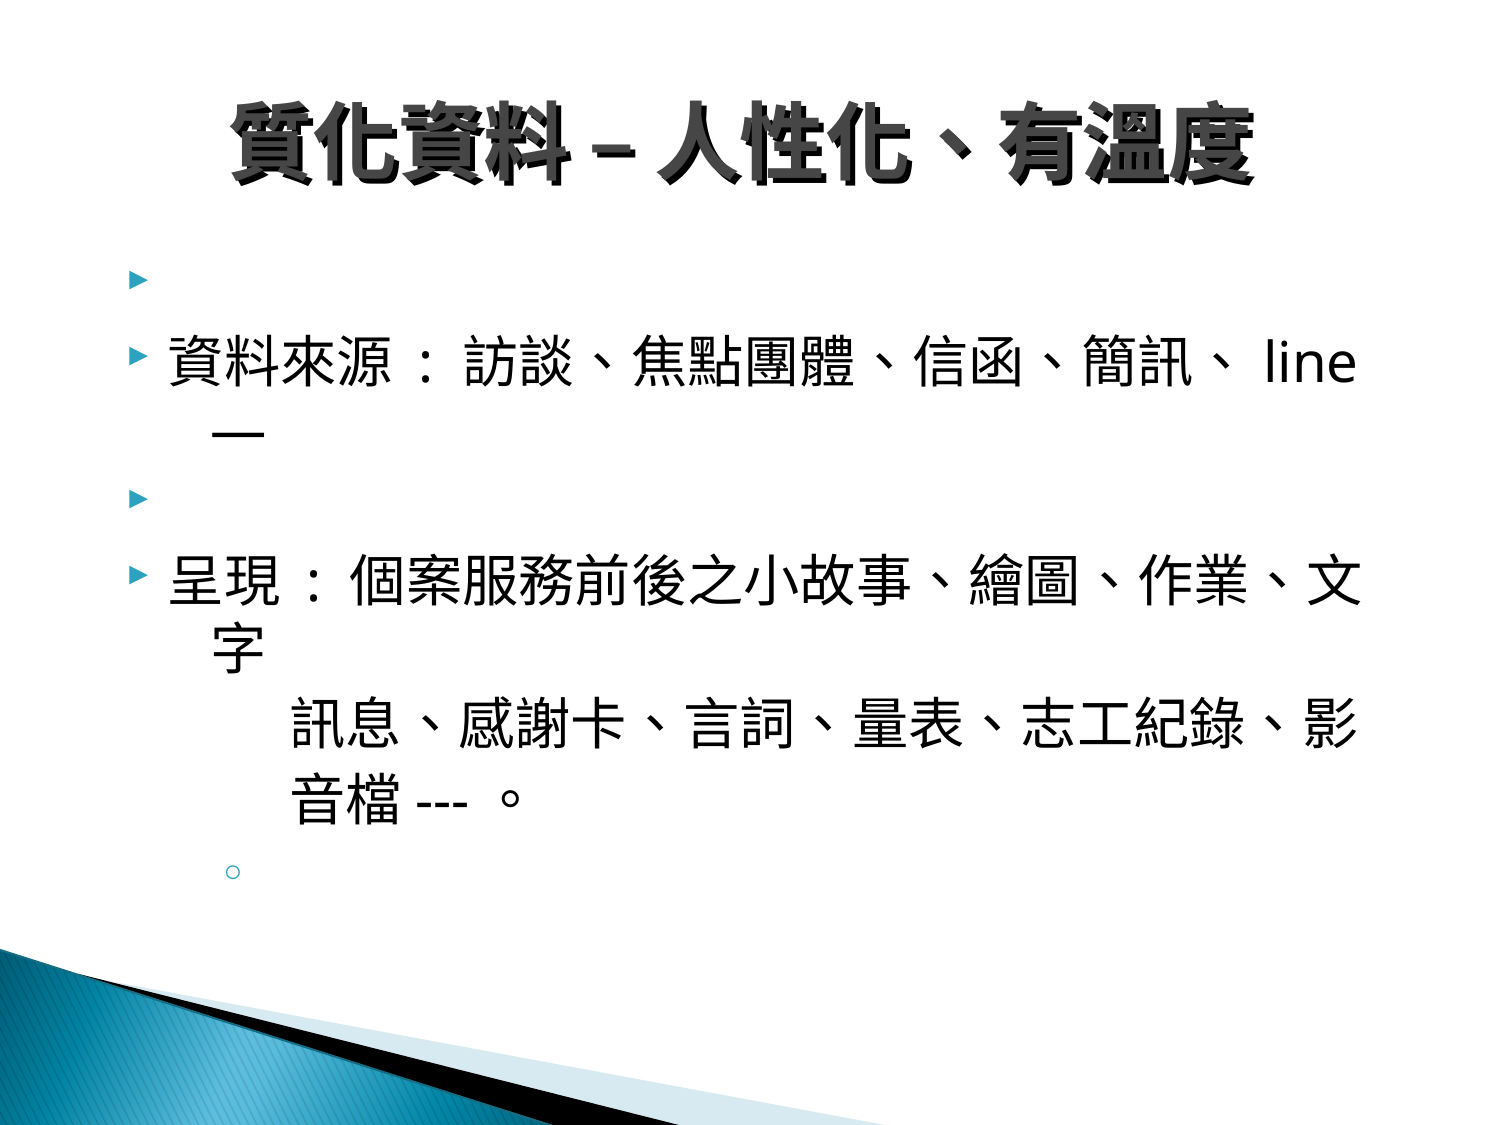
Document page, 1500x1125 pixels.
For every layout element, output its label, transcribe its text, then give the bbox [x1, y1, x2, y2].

list 資料來源 : 訪談、焦點團體、信函、簡訊、line— 呈現 : 個案服務前後之小故事、繪圖、作業、文字 訊息、感謝卡、言詞、量表、志工紀錄、影 音檔---。 [75, 243, 1426, 986]
title 質化資料 – 人性化、有溫度 [75, 45, 1426, 233]
